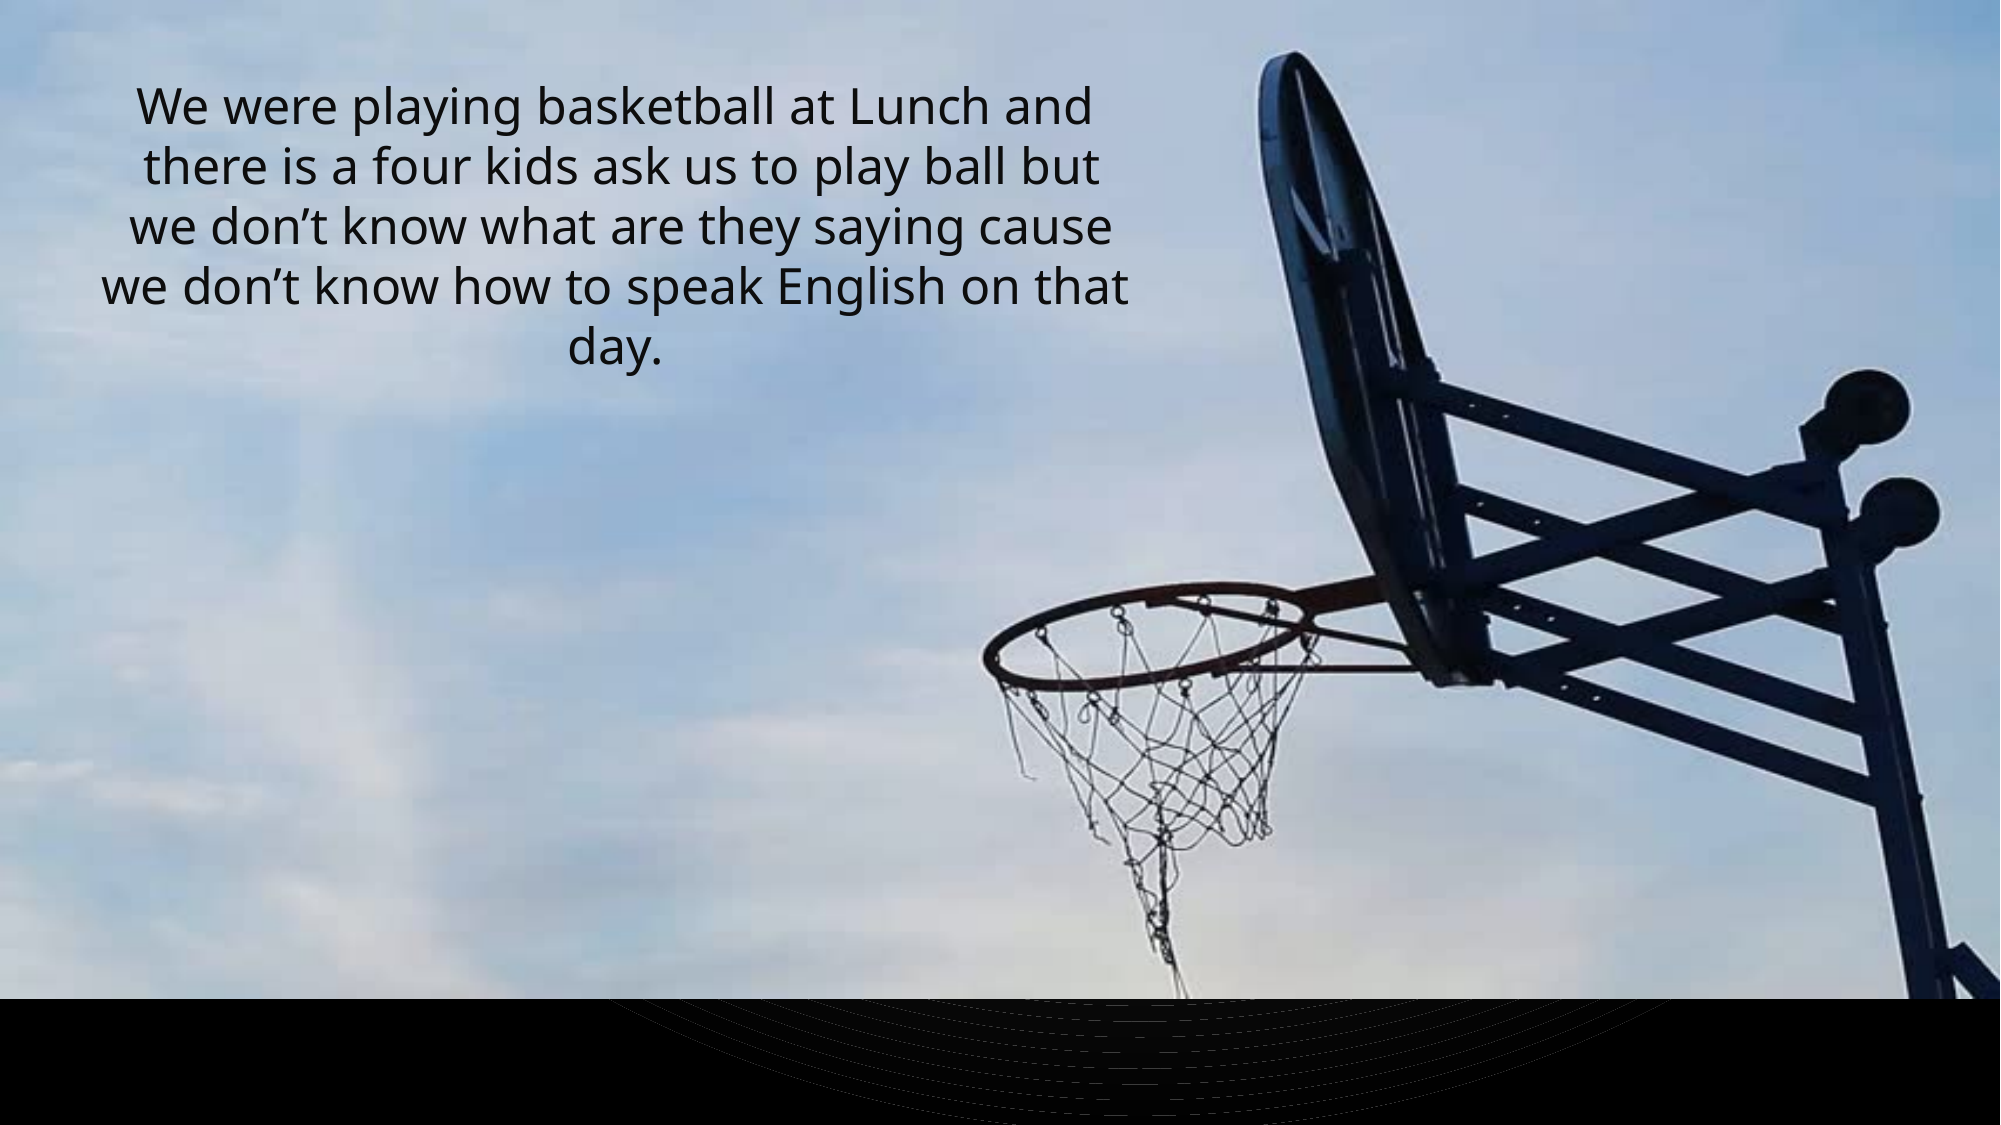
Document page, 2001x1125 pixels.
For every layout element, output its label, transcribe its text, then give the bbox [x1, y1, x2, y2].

picture [0, 0, 2000, 1000]
text_box We were playing basketball at Lunch and there is a four kids ask us to play ball but we don’t know what are they saying cause we don’t know how to speak English on that day. [0, 67, 1158, 517]
